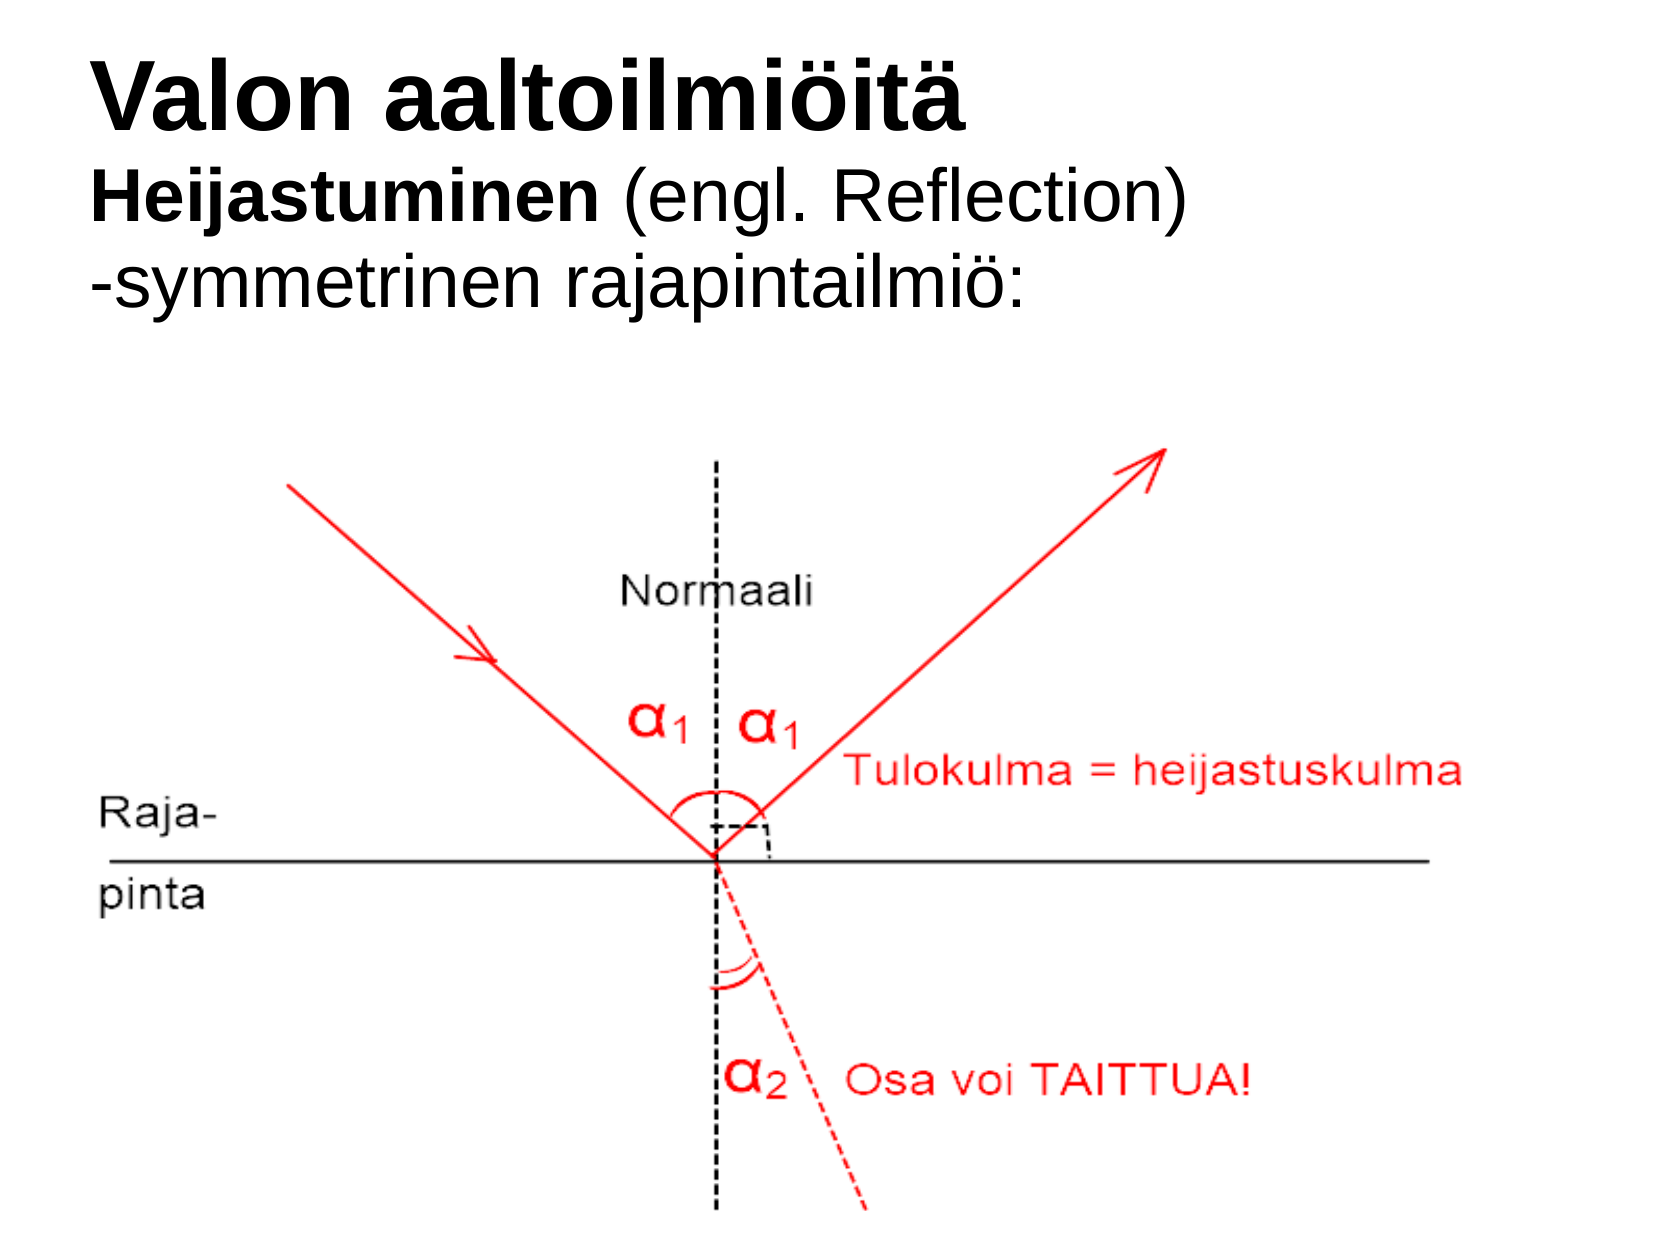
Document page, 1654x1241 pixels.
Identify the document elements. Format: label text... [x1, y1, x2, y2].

text_box Valon aaltoilmiöitä Heijastuminen (engl. Reflection) -symmetrinen rajapintailmiö: [74, 32, 1607, 367]
picture [35, 389, 1574, 1211]
